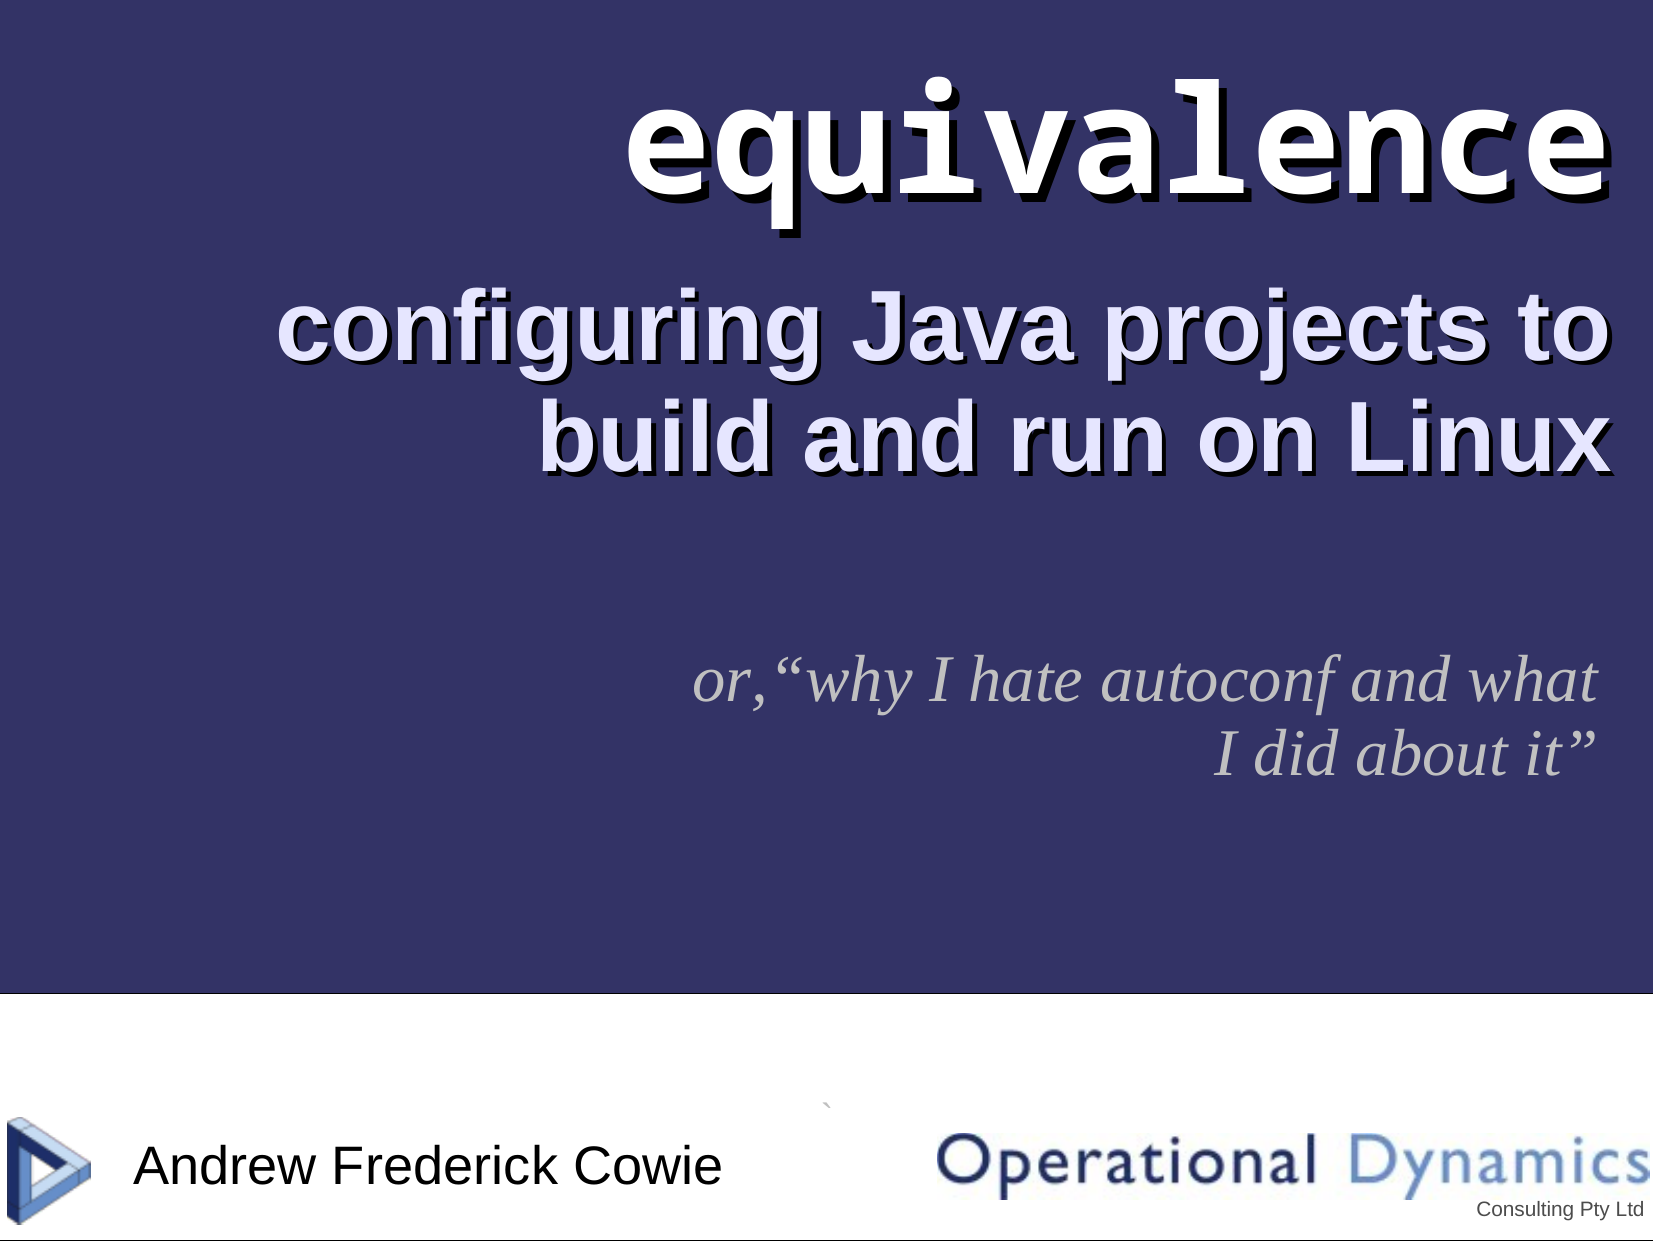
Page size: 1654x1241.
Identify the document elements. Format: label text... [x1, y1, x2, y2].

text_box Consulting Pty Ltd [1436, 1190, 1653, 1238]
text_box Andrew Frederick Cowie [118, 1128, 751, 1204]
subtitle or,“why I hate autoconf and what I did about it” [666, 548, 1600, 884]
text_box ` [0, 993, 1653, 1241]
picture [7, 1117, 91, 1225]
title configuring Java projects to build and run on Linux [125, 269, 1613, 493]
picture [937, 1133, 1650, 1201]
title equivalence [123, 32, 1612, 240]
